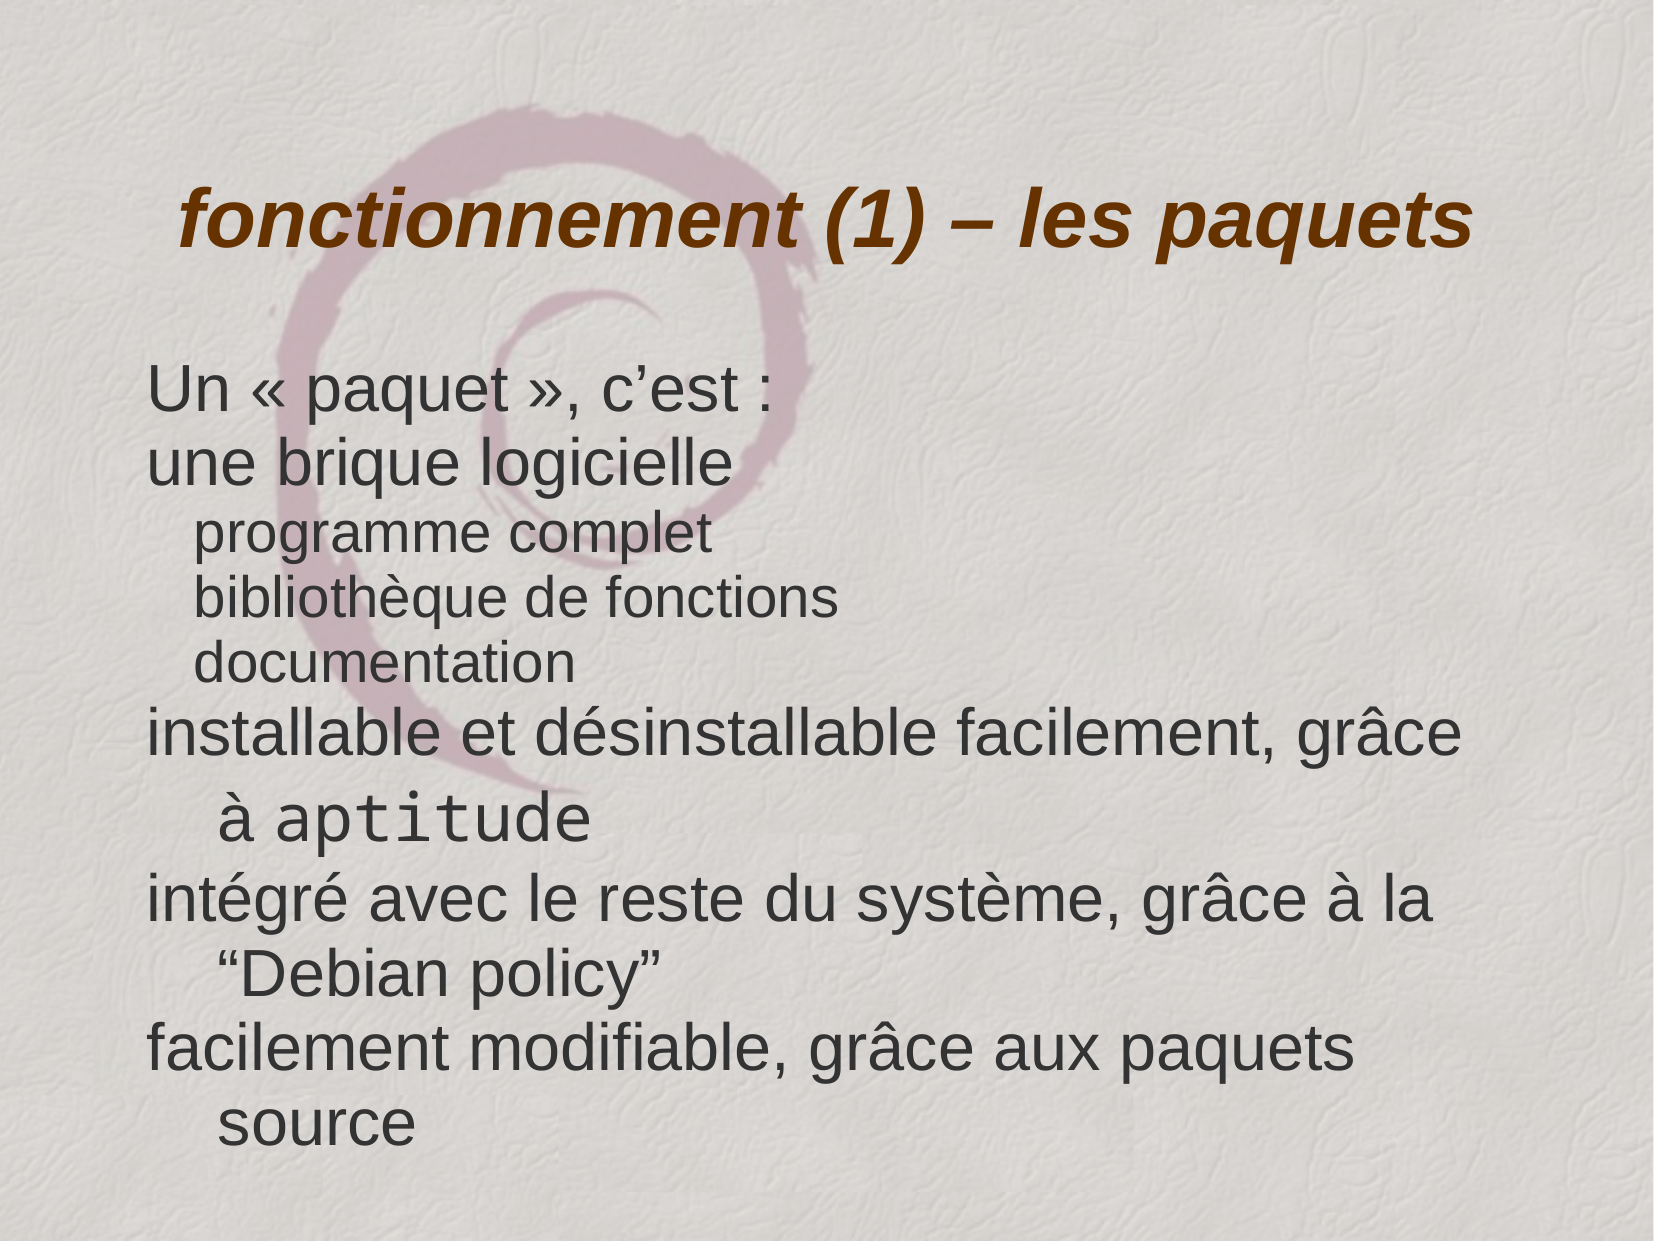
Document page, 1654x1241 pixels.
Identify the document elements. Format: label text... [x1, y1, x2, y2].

title fonctionnement (1) – les paquets [121, 114, 1534, 322]
picture [0, 0, 1654, 1241]
list Un « paquet », c’est : une brique logicielle programme complet bibliothèque de fonctions documentation installable et désinstallable facilement, grâce à aptitude intégré avec le reste du système, grâce à la “Debian policy” facilement modifiable, grâce aux paquets source [134, 350, 1516, 1177]
